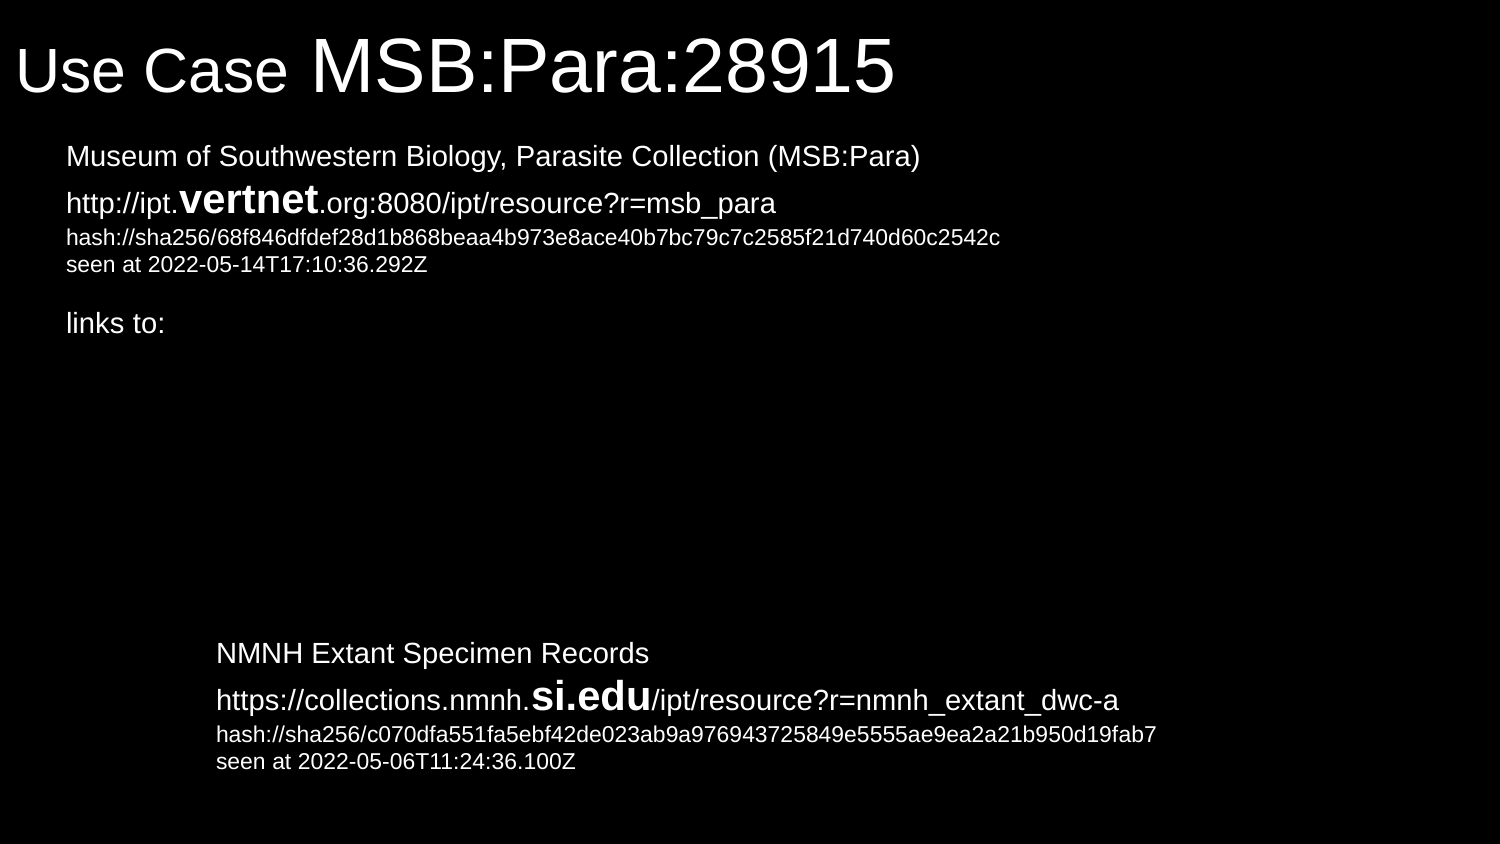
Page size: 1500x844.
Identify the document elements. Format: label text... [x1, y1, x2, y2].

text_box Use Case MSB:Para:28915 [0, 0, 1500, 123]
title Museum of Southwestern Biology, Parasite Collection (MSB:Para) http://ipt.vertnet.org:8080/ipt/resource?r=msb_para hash://sha256/68f846dfdef28d1b868beaa4b973e8ace40b7bc79c7c2585f21d740d60c2542c seen at 2022-05-14T17:10:36.292Z links to: MSB Host Collction http://ipt.vertnet.org:8080/ipt/resource?r=msb_host hash://sha256/4217adfb4f79af7908f52ecfd17ee23b1a41d53a33af4e11a095f00e3598d393 Museum of Comparative Zoology http://digir.mcz.harvard.edu/ipt/resource?r=mczbase hash://sha256/95b55c43633eb9c5d04550add6efeef7650f82db01de59dbc04dc8ffa9bea42c NMNH Extant Specimen Records https://collections.nmnh.si.edu/ipt/resource?r=nmnh_extant_dwc-a hash://sha256/c070dfa551fa5ebf42de023ab9a976943725849e5555ae9ea2a21b950d19fab7 seen at 2022-05-06T11:24:36.100Z and many more ... [51, 123, 1449, 459]
